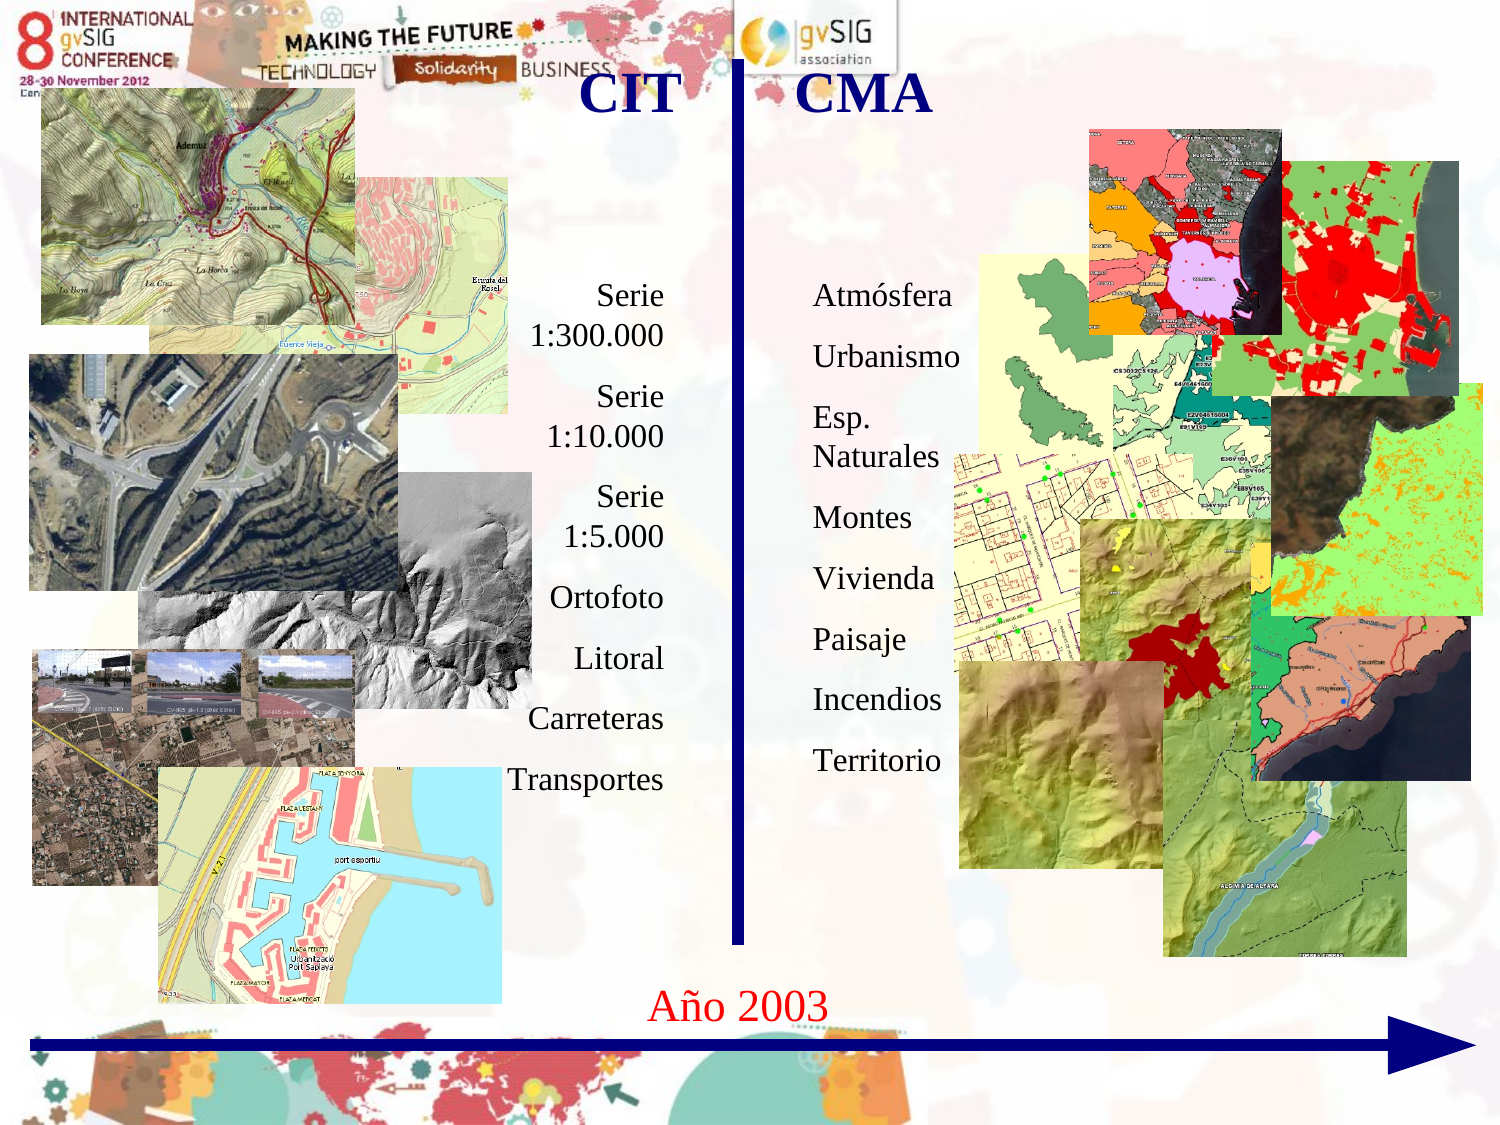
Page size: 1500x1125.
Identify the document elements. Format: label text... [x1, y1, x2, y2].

picture [0, 0, 1500, 1125]
text_box Atmósfera Urbanismo Esp. Naturales Montes Vivienda Paisaje Incendios Territorio [797, 265, 979, 786]
text_box CMA [779, 47, 957, 133]
text_box Serie 1:300.000 Serie 1:10.000 Serie 1:5.000 Ortofoto Litoral Carreteras Transportes [479, 265, 680, 806]
text_box CIT [519, 47, 697, 133]
text_box Año 2003 [584, 956, 892, 1039]
